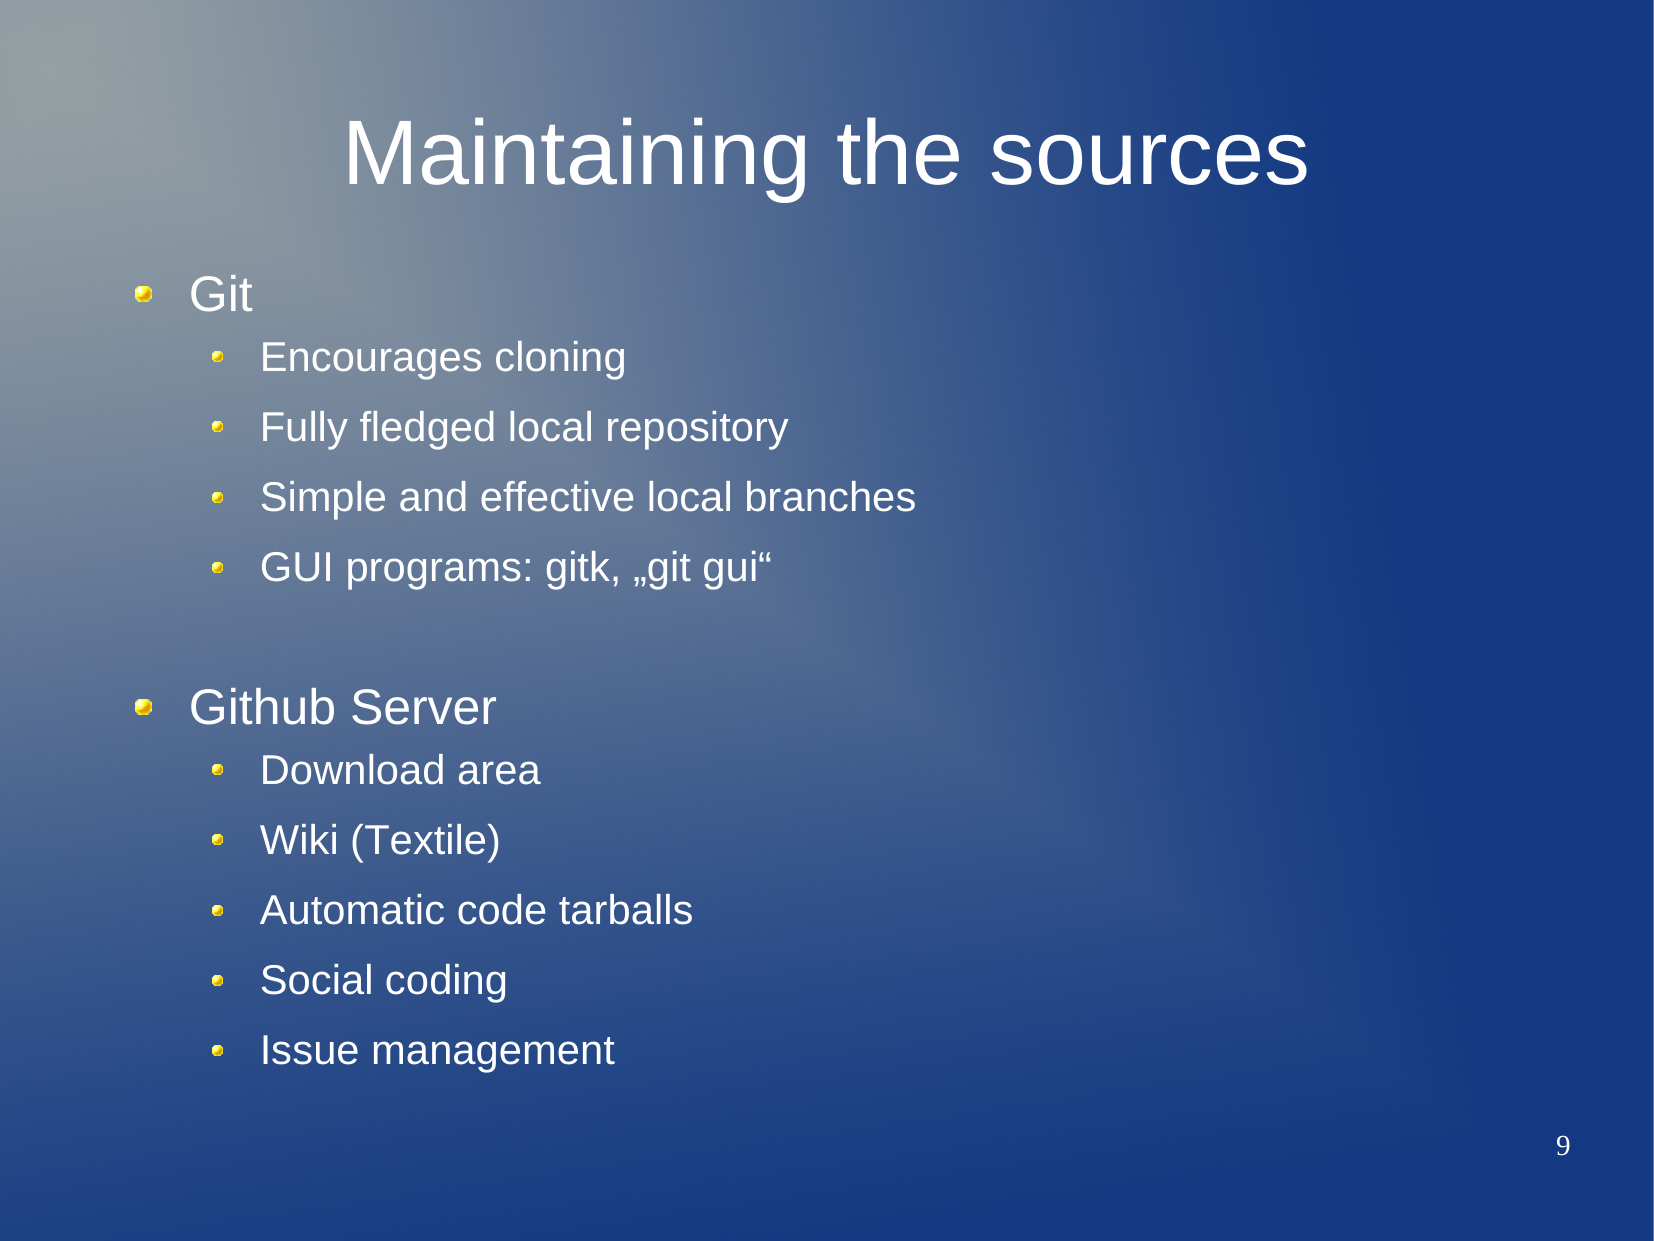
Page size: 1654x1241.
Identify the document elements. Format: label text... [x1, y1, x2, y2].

list Git Encourages cloning Fully fledged local repository Simple and effective local branches GUI programs: gitk, „git gui“ [118, 266, 1459, 591]
title Maintaining the sources [82, 49, 1571, 257]
picture [0, 0, 1654, 1241]
list Github Server Download area Wiki (Textile) Automatic code tarballs Social coding Issue management [118, 679, 1091, 1074]
